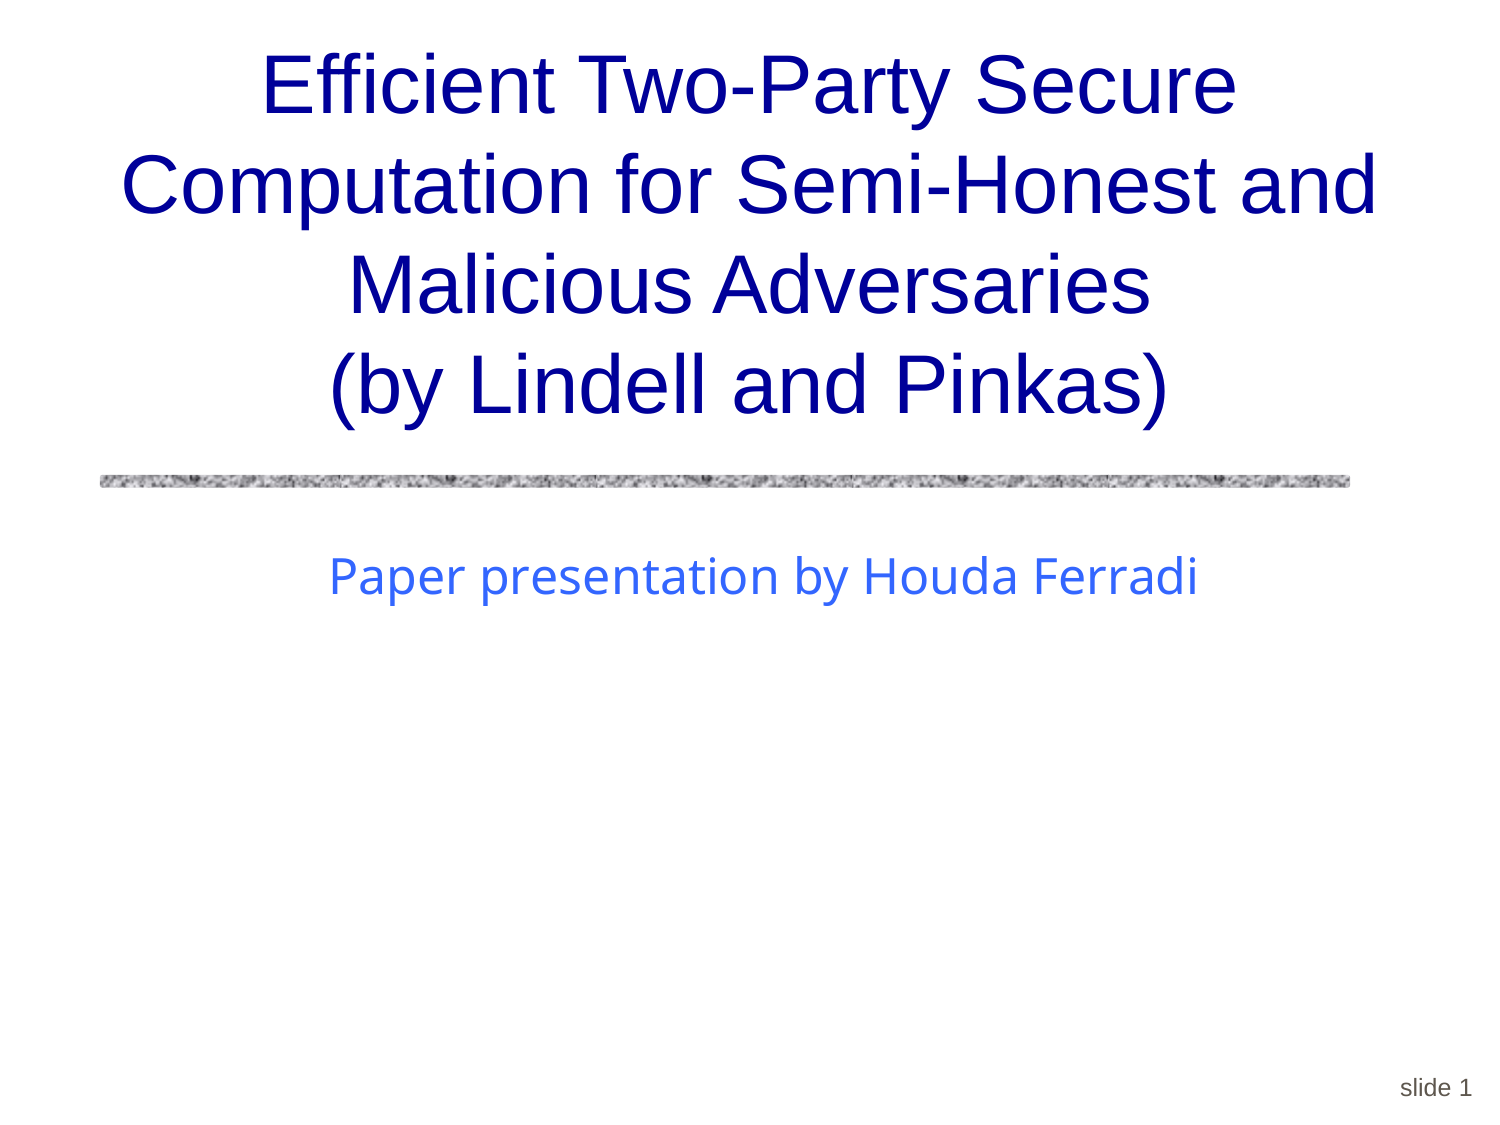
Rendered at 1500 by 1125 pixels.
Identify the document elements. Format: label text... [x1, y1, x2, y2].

picture [99, 474, 1351, 488]
text_box slide <number> [1187, 1025, 1488, 1110]
title Efficient Two-Party Secure Computation for Semi-Honest and Malicious Adversaries (by Lindell and Pinkas) [99, 22, 1401, 438]
text_box Paper presentation by Houda Ferradi [313, 536, 1216, 613]
